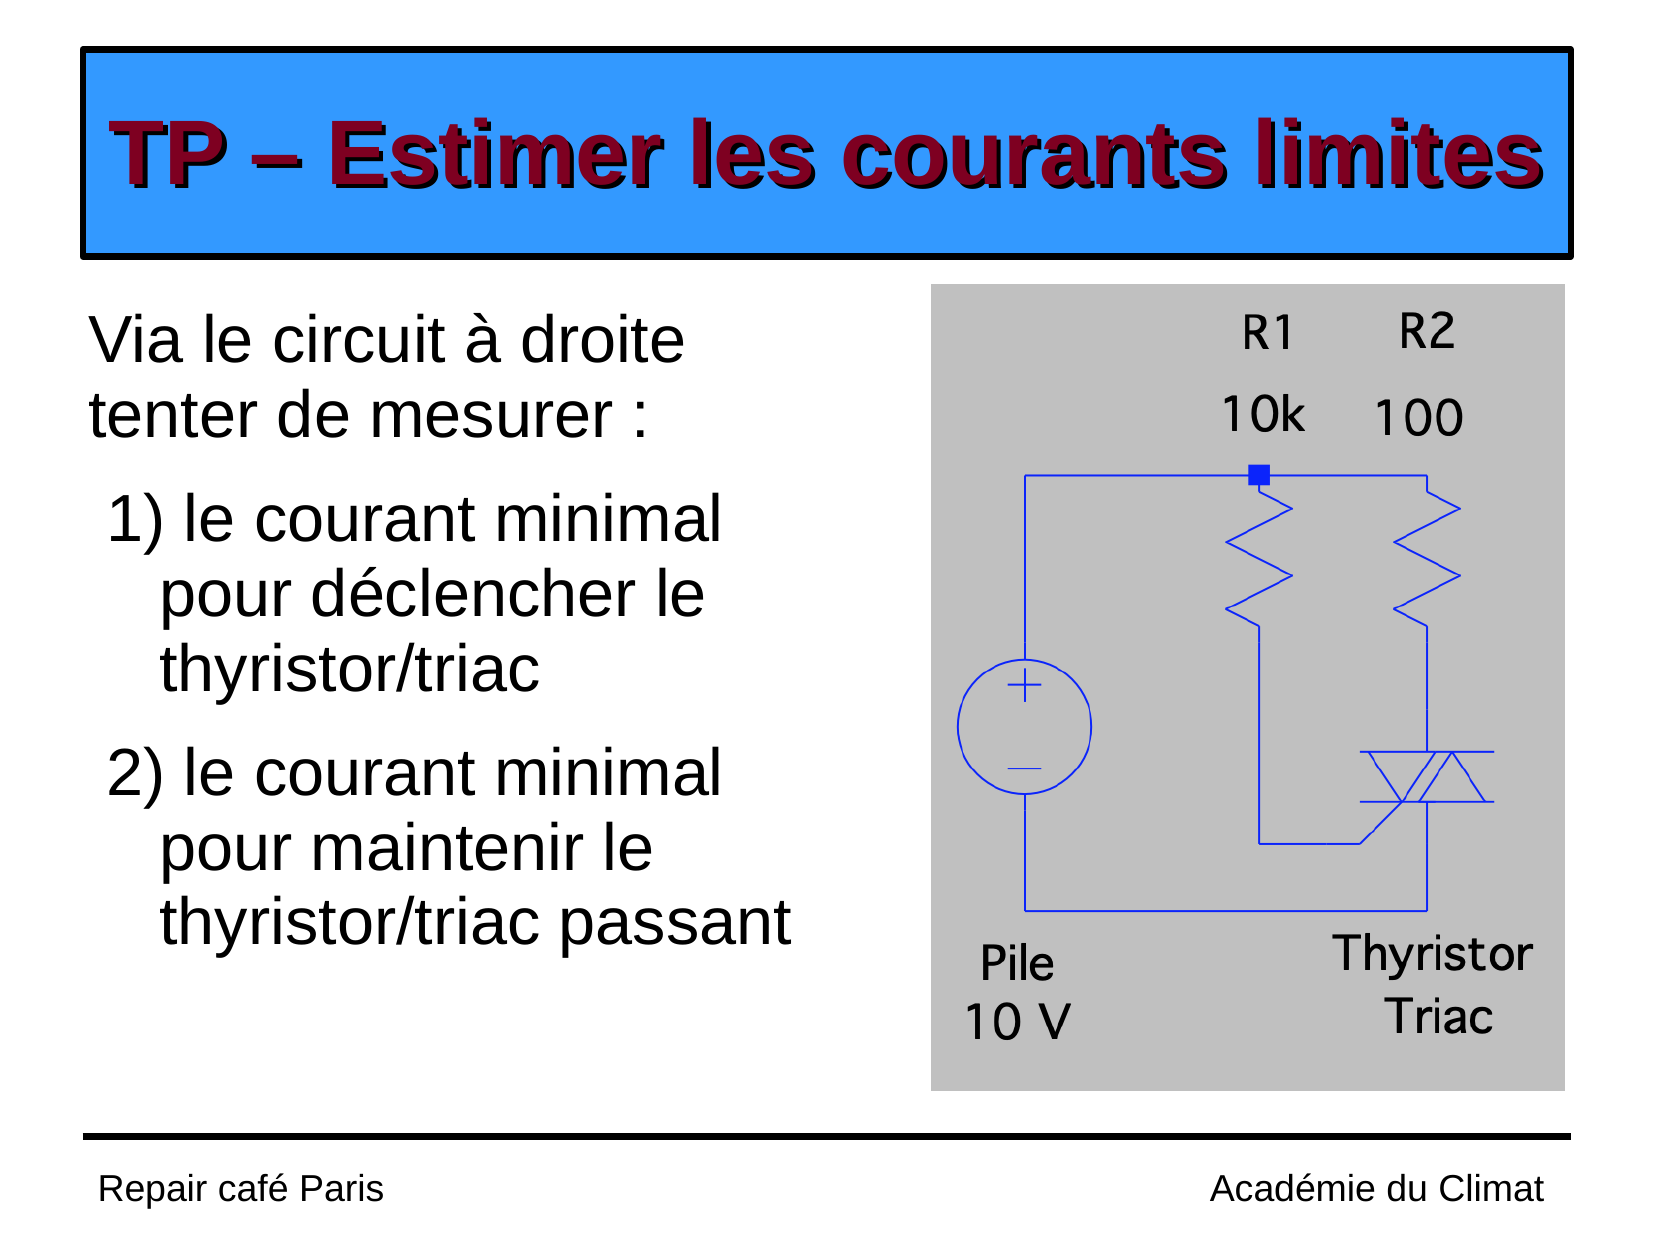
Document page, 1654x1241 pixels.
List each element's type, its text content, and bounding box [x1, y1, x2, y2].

list Via le circuit à droite tenter de mesurer : le courant minimal pour déclencher le thyristor/triac le courant minimal pour maintenir le thyristor/triac passant [88, 302, 815, 1022]
text_box Repair café Paris Académie du Climat [82, 1160, 1571, 1217]
picture [931, 284, 1565, 1091]
title TP – Estimer les courants limites [82, 49, 1571, 257]
